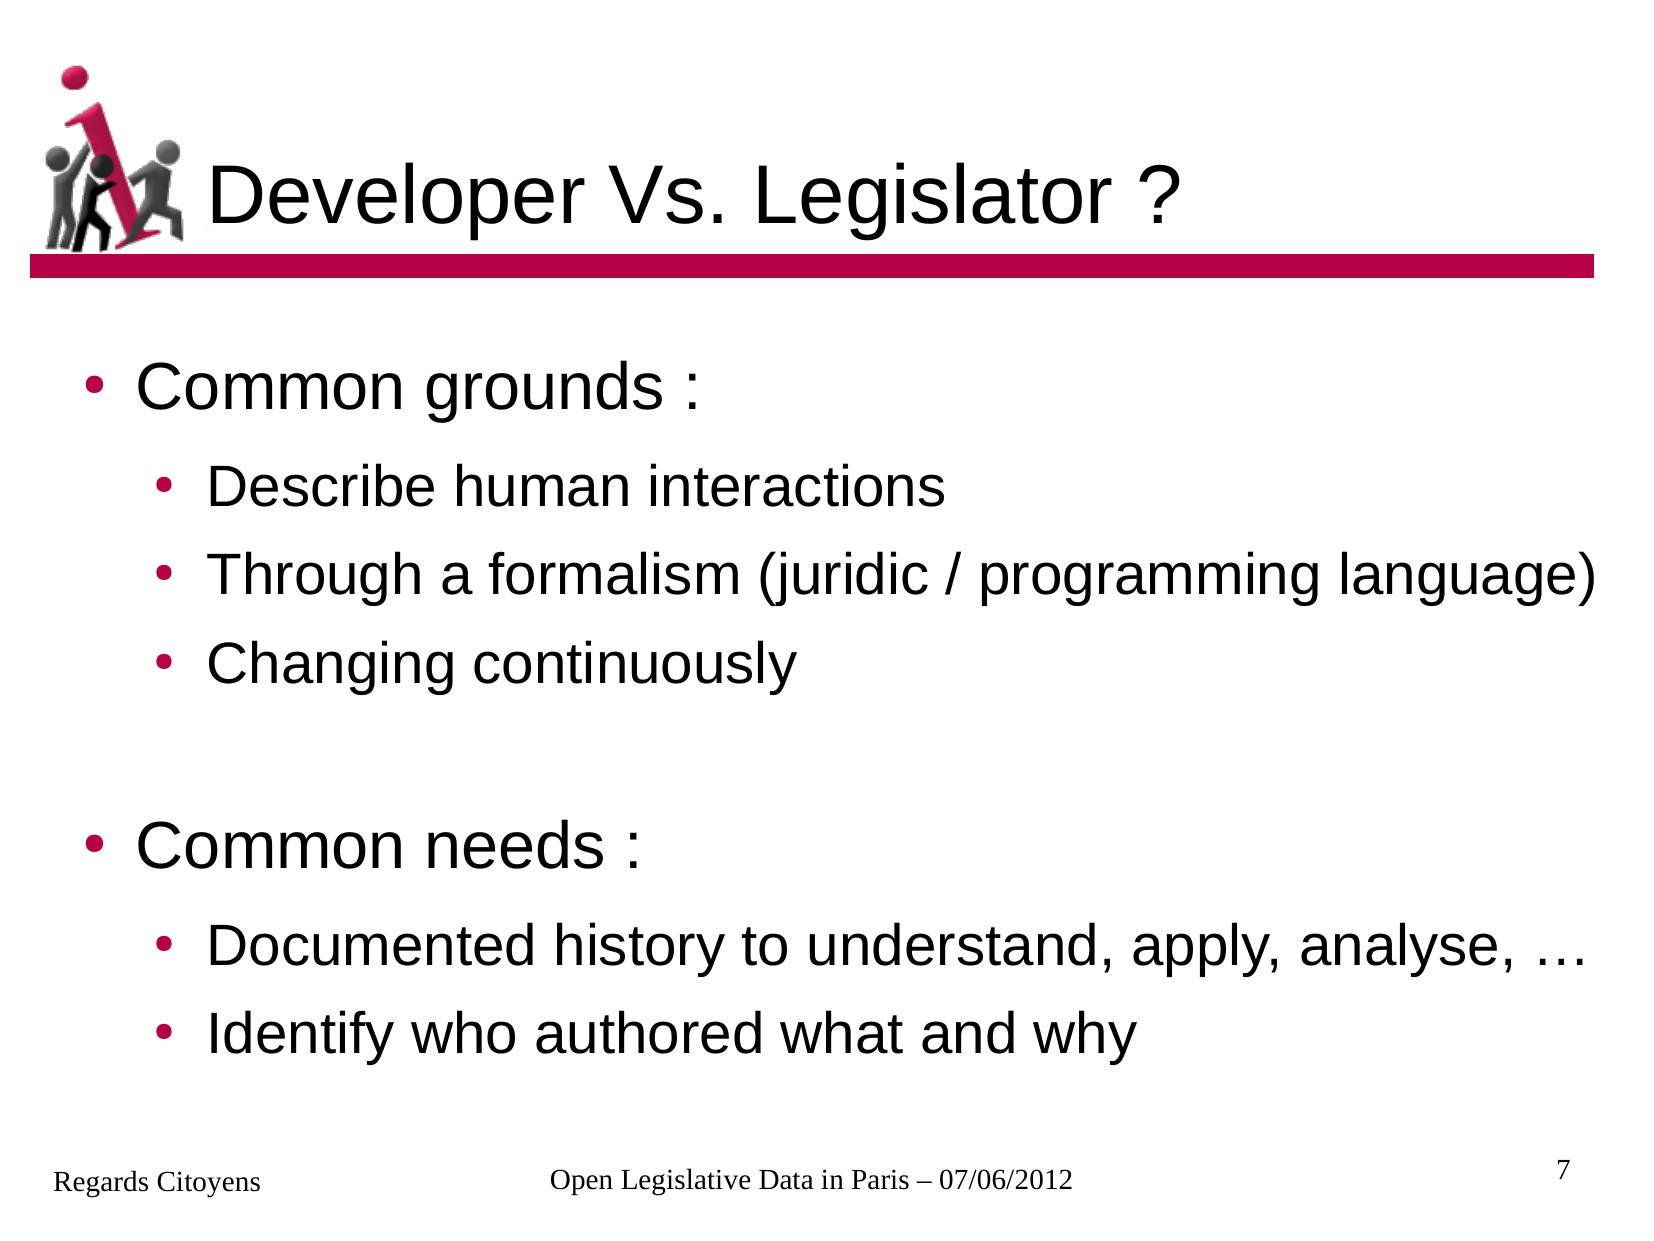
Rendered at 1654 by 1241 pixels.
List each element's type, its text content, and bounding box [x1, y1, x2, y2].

list Common grounds : Describe human interactions Through a formalism (juridic / programming language) Changing continuously Common needs : Documented history to understand, apply, analyse, … Identify who authored what and why [64, 349, 1654, 1168]
picture [29, 61, 210, 254]
title Developer Vs. Legislator ? [206, 90, 1595, 298]
